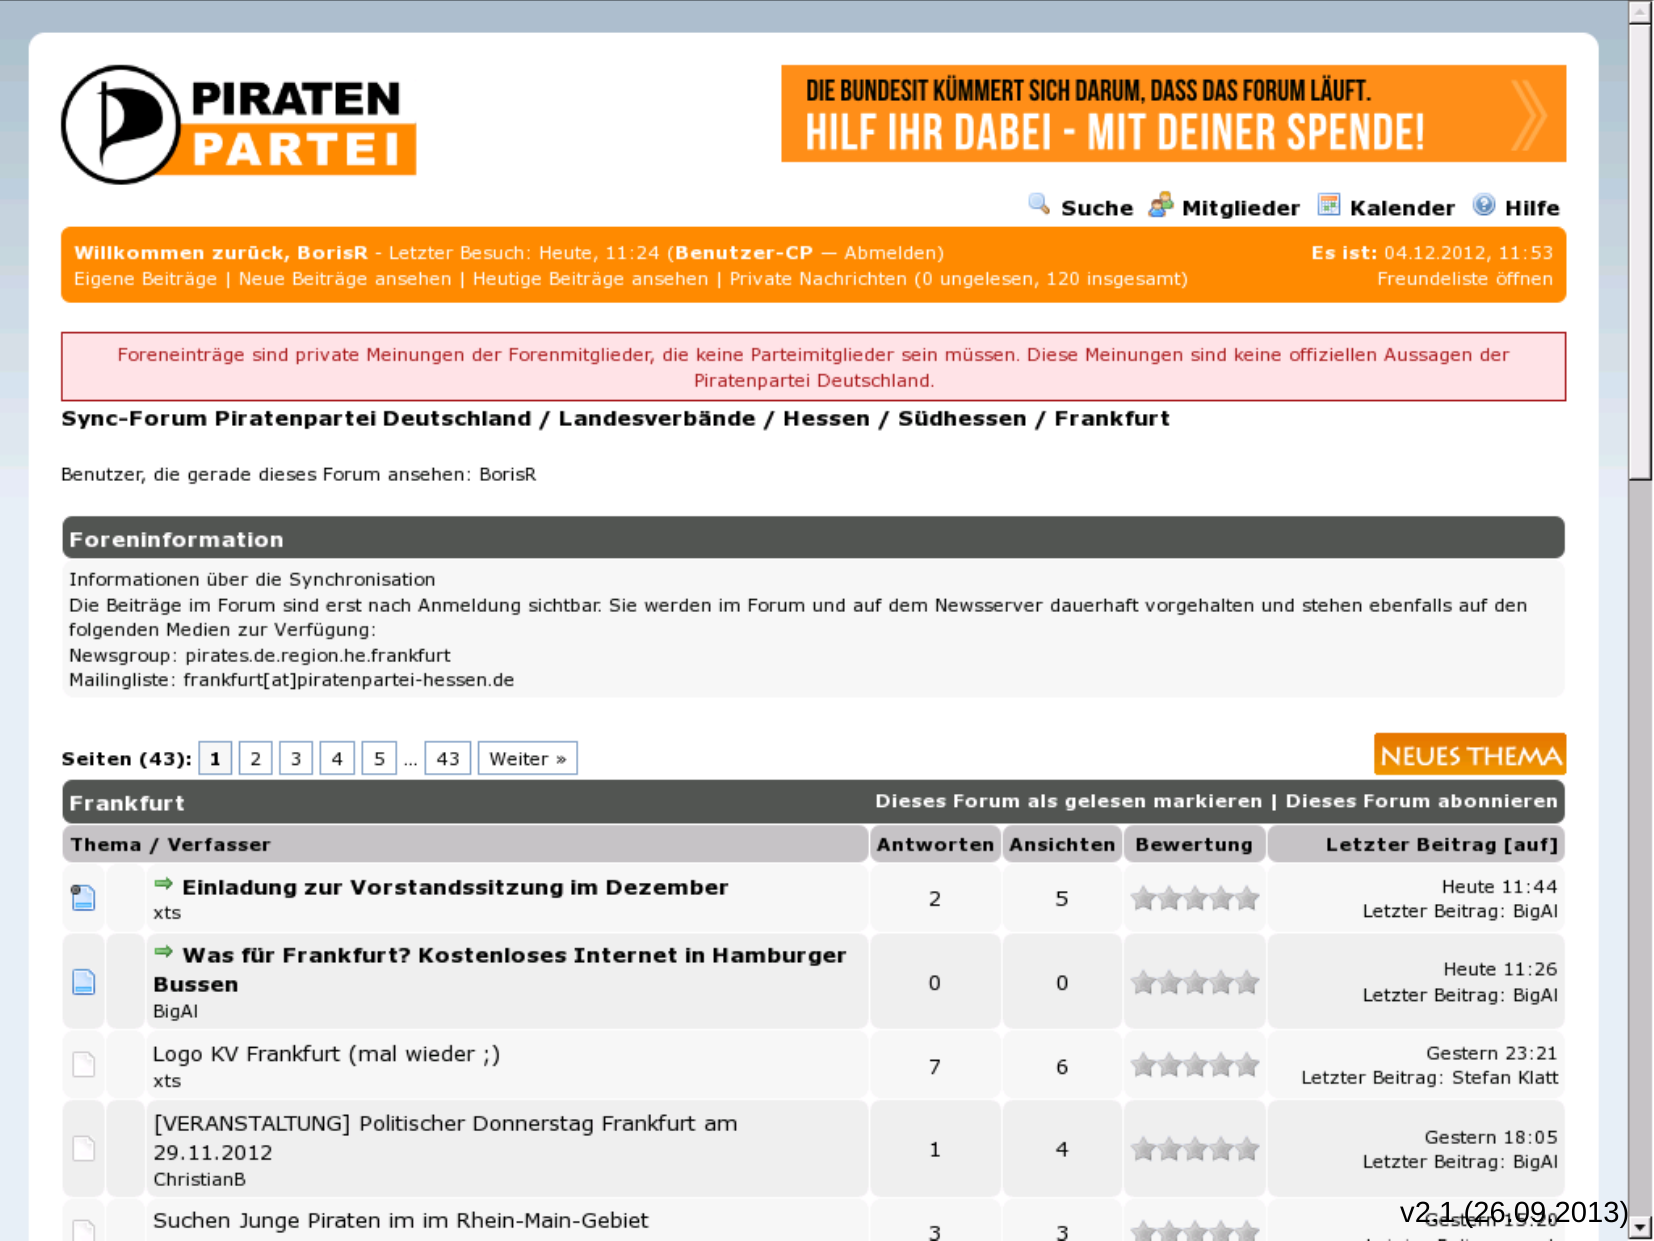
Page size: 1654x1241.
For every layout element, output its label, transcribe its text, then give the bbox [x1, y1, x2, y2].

picture [0, 0, 1654, 1241]
list v2.1 (26.09.2013) [1358, 1192, 1654, 1241]
